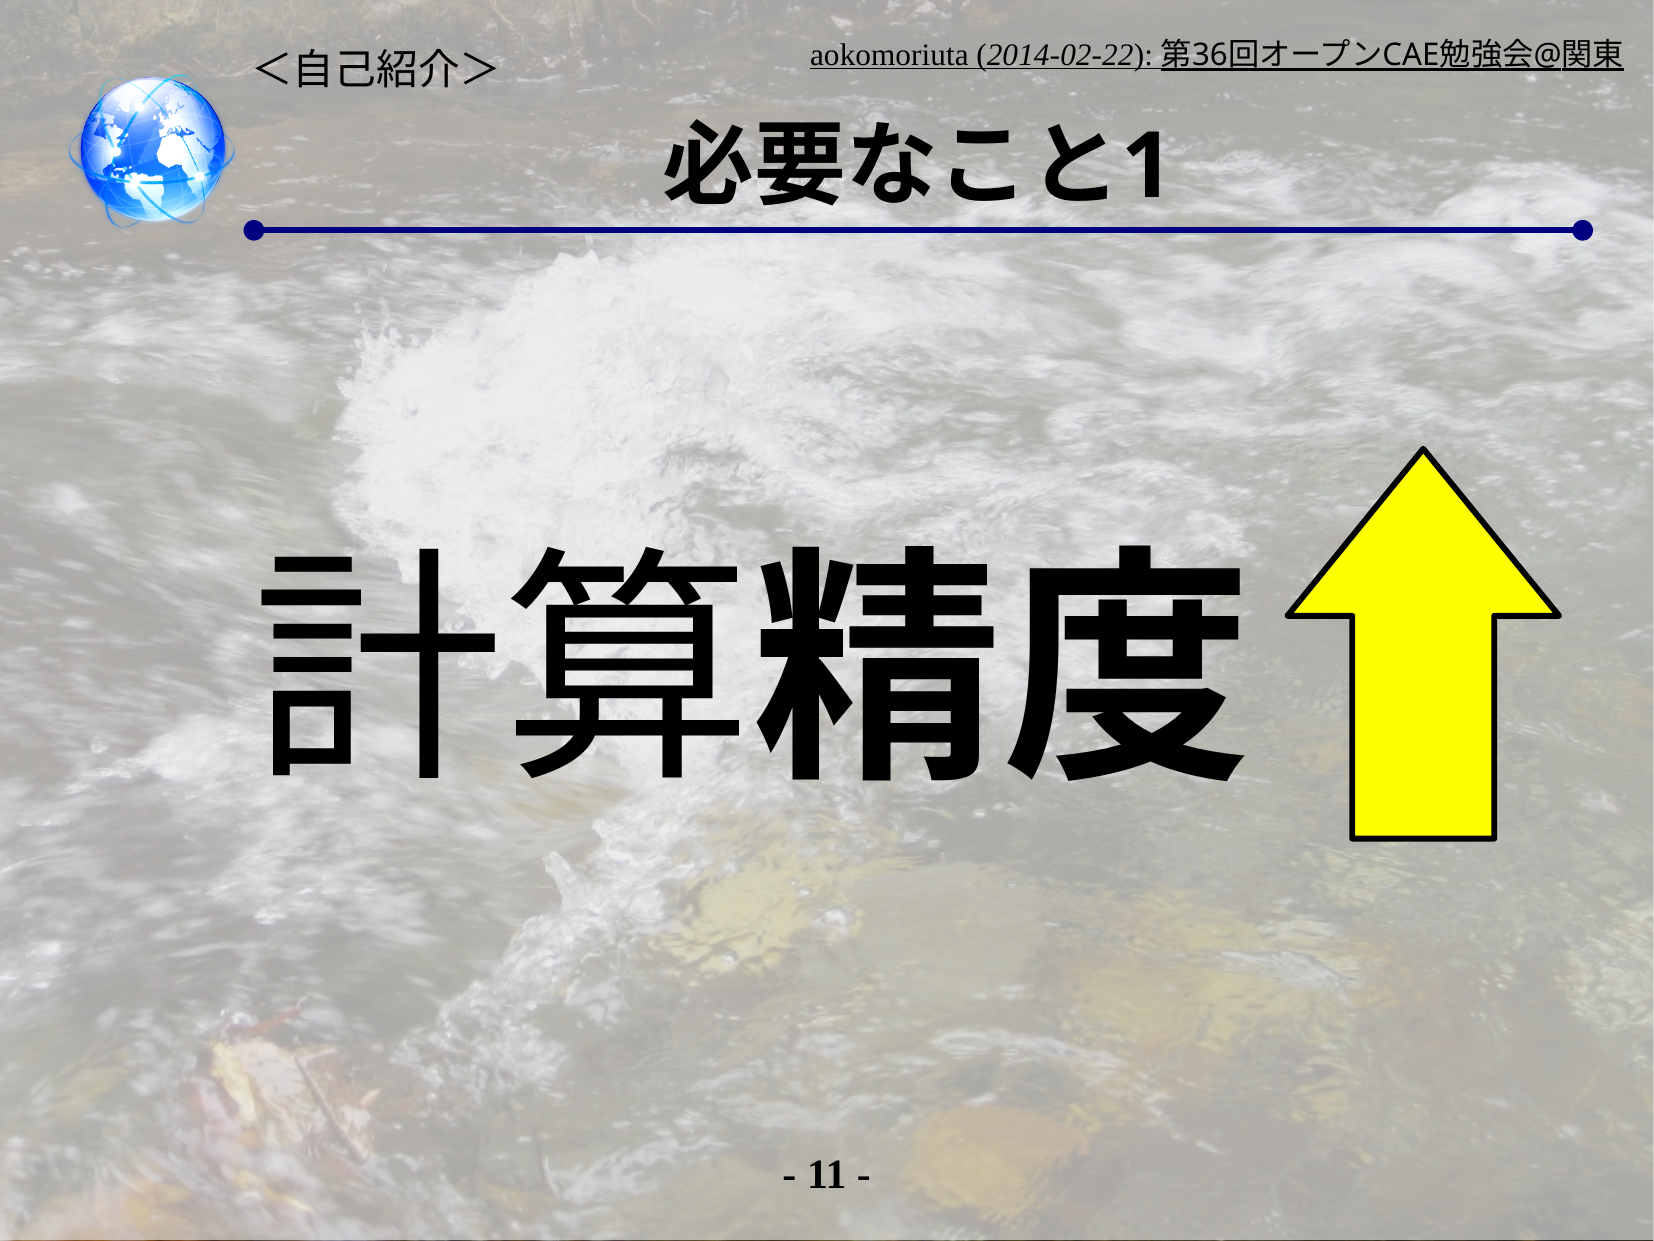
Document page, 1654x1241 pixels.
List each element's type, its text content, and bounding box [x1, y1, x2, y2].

text_box 計算精度 [0, 460, 1601, 851]
text_box ＜自己紹介＞ [236, 28, 1004, 119]
text_box [1287, 448, 1560, 839]
picture [65, 64, 237, 236]
title 必要なこと1 [265, 88, 1571, 227]
